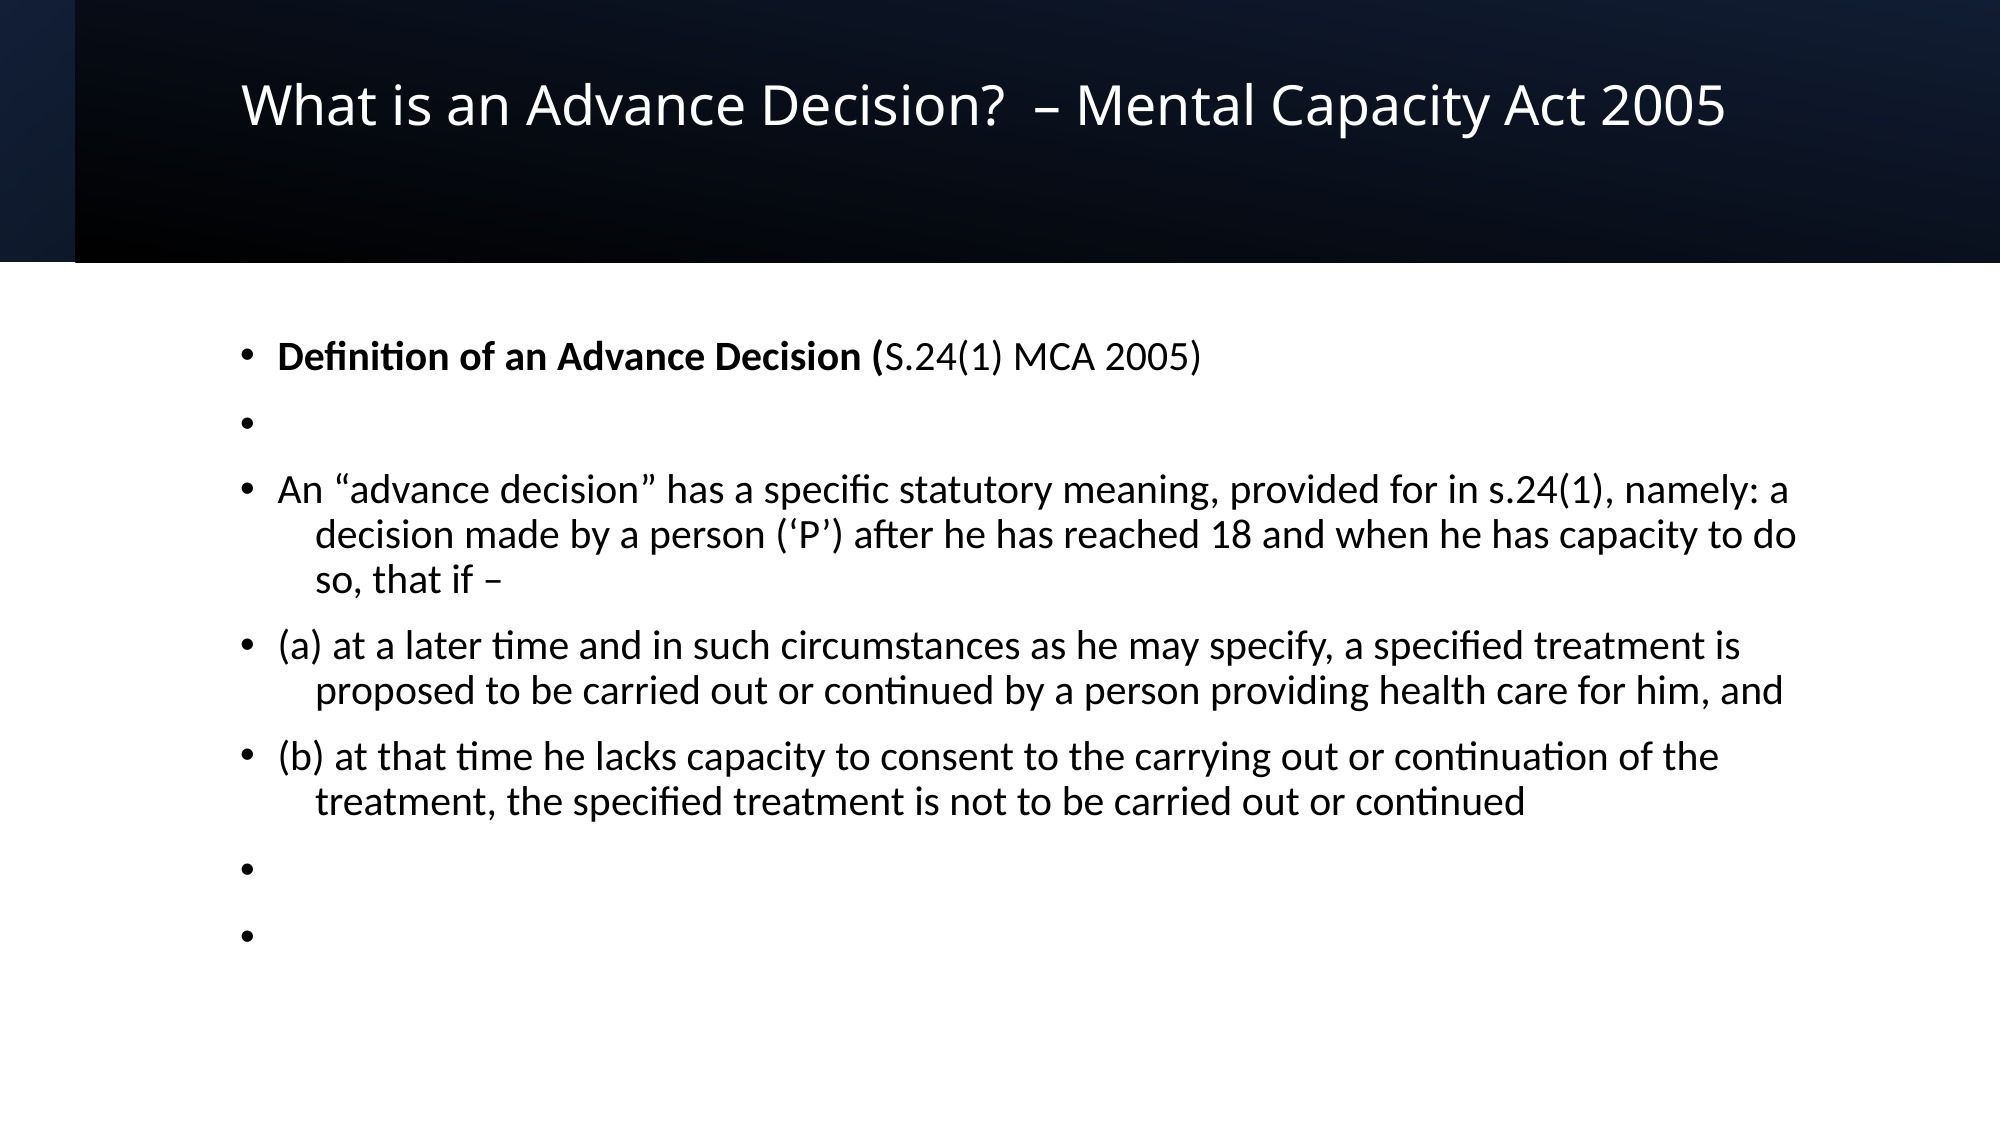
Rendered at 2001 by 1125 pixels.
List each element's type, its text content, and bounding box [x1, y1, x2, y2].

list Definition of an Advance Decision (S.24(1) MCA 2005) An “advance decision” has a specific statutory meaning, provided for in s.24(1), namely: a decision made by a person (‘P’) after he has reached 18 and when he has capacity to do so, that if – (a) at a later time and in such circumstances as he may specify, a specified treatment is proposed to be carried out or continued by a person providing health care for him, and (b) at that time he lacks capacity to consent to the carrying out or continuation of the treatment, the specified treatment is not to be carried out or continued [225, 309, 1821, 985]
text_box [0, 0, 2000, 1125]
title What is an Advance Decision? – Mental Capacity Act 2005 [226, 55, 1850, 226]
